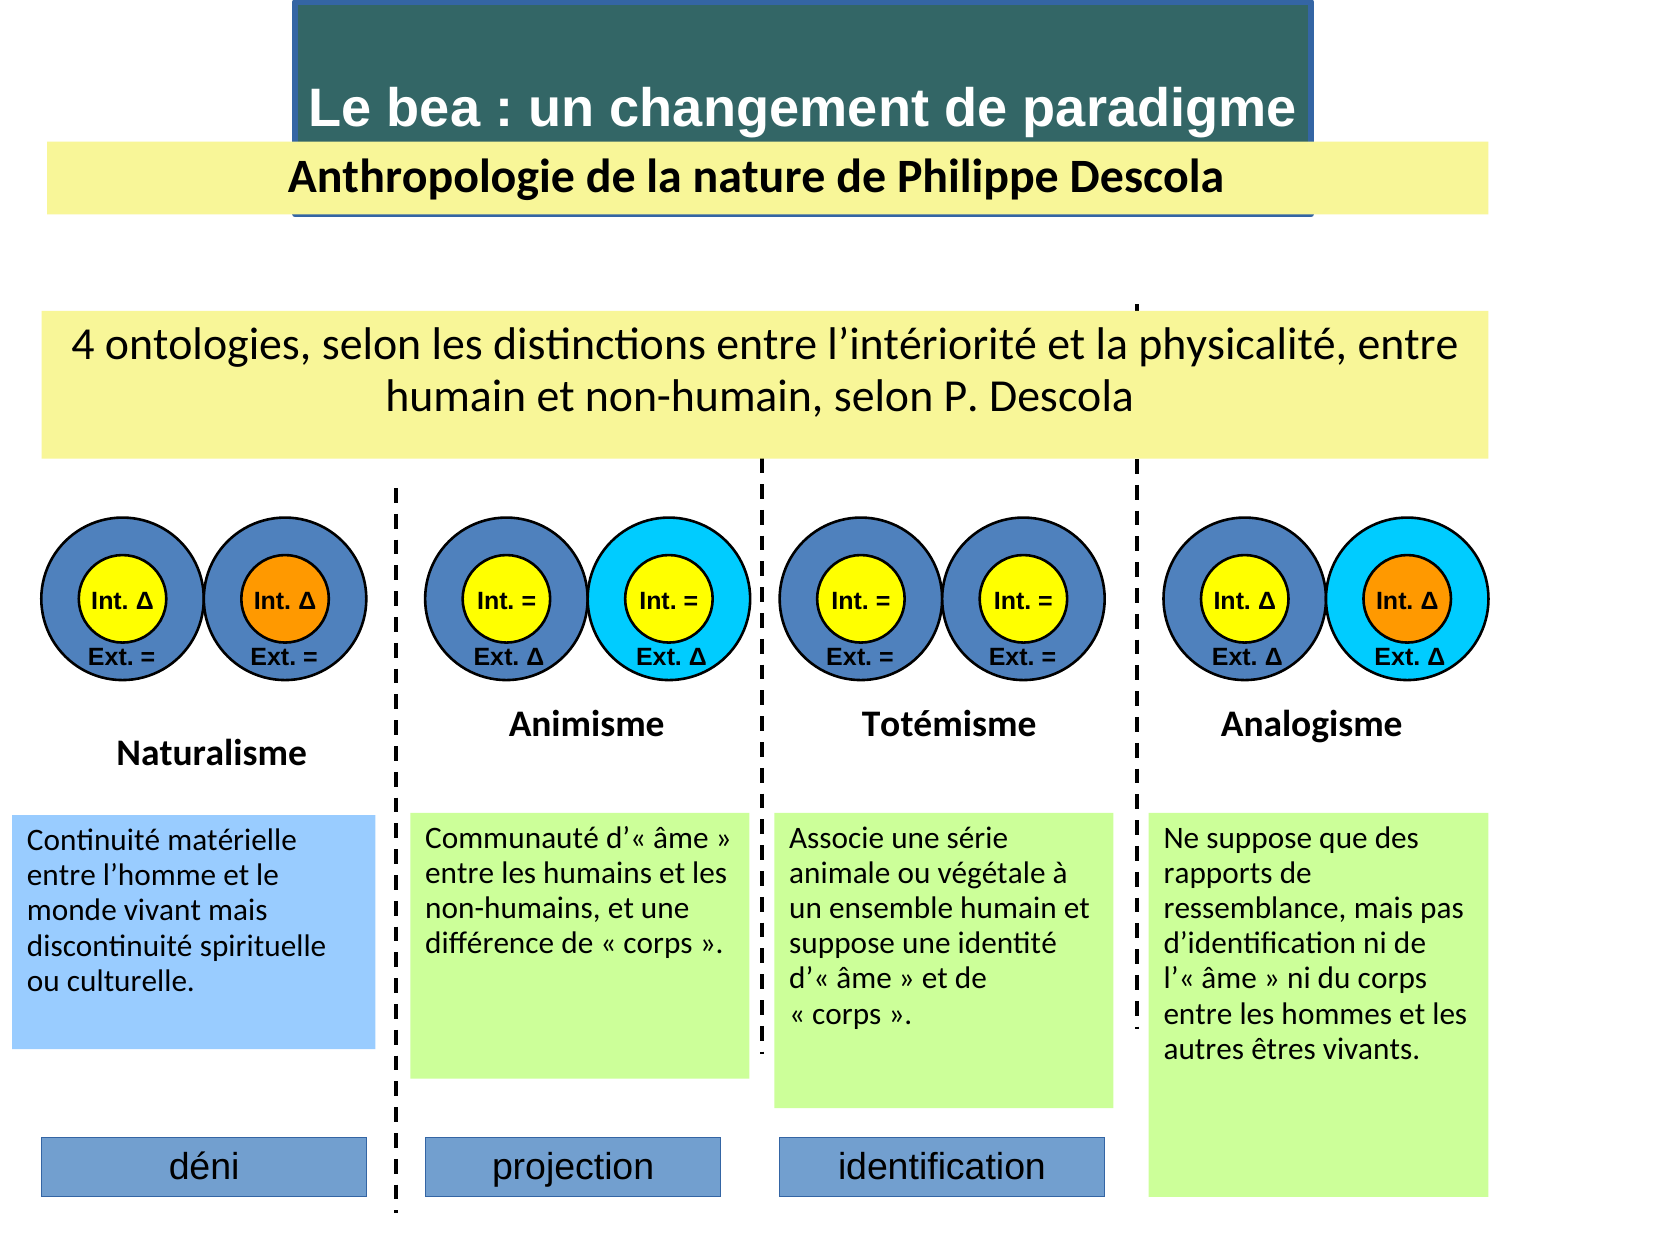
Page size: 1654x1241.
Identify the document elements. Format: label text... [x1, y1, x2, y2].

text_box [425, 517, 751, 662]
text_box identification [779, 1137, 1105, 1197]
text_box Naturalisme [49, 724, 375, 754]
text_box Associe une série animale ou végétale à un ensemble humain et suppose une identité d’« âme » et de « corps ». [774, 812, 1114, 1109]
text_box [779, 517, 1105, 662]
text_box Anthropologie de la nature de Philippe Descola [47, 141, 1489, 215]
text_box projection [425, 1137, 721, 1197]
text_box Totémisme [786, 694, 1112, 784]
text_box Ext. Δ [455, 635, 563, 681]
text_box Animisme [424, 694, 750, 754]
text_box Int. Δ [1188, 580, 1301, 626]
text_box Continuité matérielle entre l’homme et le monde vivant mais discontinuité spirituelle ou culturelle. [12, 815, 376, 1050]
text_box [41, 517, 367, 662]
text_box Le bea : un changement de paradigme [295, 1, 1312, 141]
text_box Ne suppose que des rapports de ressemblance, mais pas d’identification ni de l’« âme » ni du corps entre les hommes et les autres êtres vivants. [1148, 812, 1489, 1197]
text_box 4 ontologies, selon les distinctions entre l’intériorité et la physicalité, entre humain et non-humain, selon P. Descola [41, 310, 1489, 459]
text_box Int. Δ [228, 580, 342, 626]
text_box Communauté d’« âme » entre les humains et les non-humains, et une différence de « corps ». [410, 812, 750, 1079]
text_box Int. Δ [1351, 580, 1464, 626]
text_box Analogisme [1149, 694, 1475, 784]
text_box Ext. = [809, 635, 918, 681]
text_box Int. = [967, 580, 1080, 626]
text_box Ext. = [71, 635, 179, 681]
text_box Int. = [612, 580, 726, 626]
text_box [1163, 517, 1489, 662]
text_box Ext. Δ [617, 635, 726, 681]
text_box déni [41, 1137, 367, 1197]
text_box Ext. Δ [1356, 635, 1464, 681]
text_box Int. Δ [66, 580, 179, 626]
text_box Int. = [804, 580, 918, 626]
text_box Ext. = [972, 635, 1080, 681]
text_box Int. = [450, 580, 563, 626]
text_box Ext. = [234, 635, 342, 681]
text_box Ext. Δ [1193, 635, 1301, 681]
